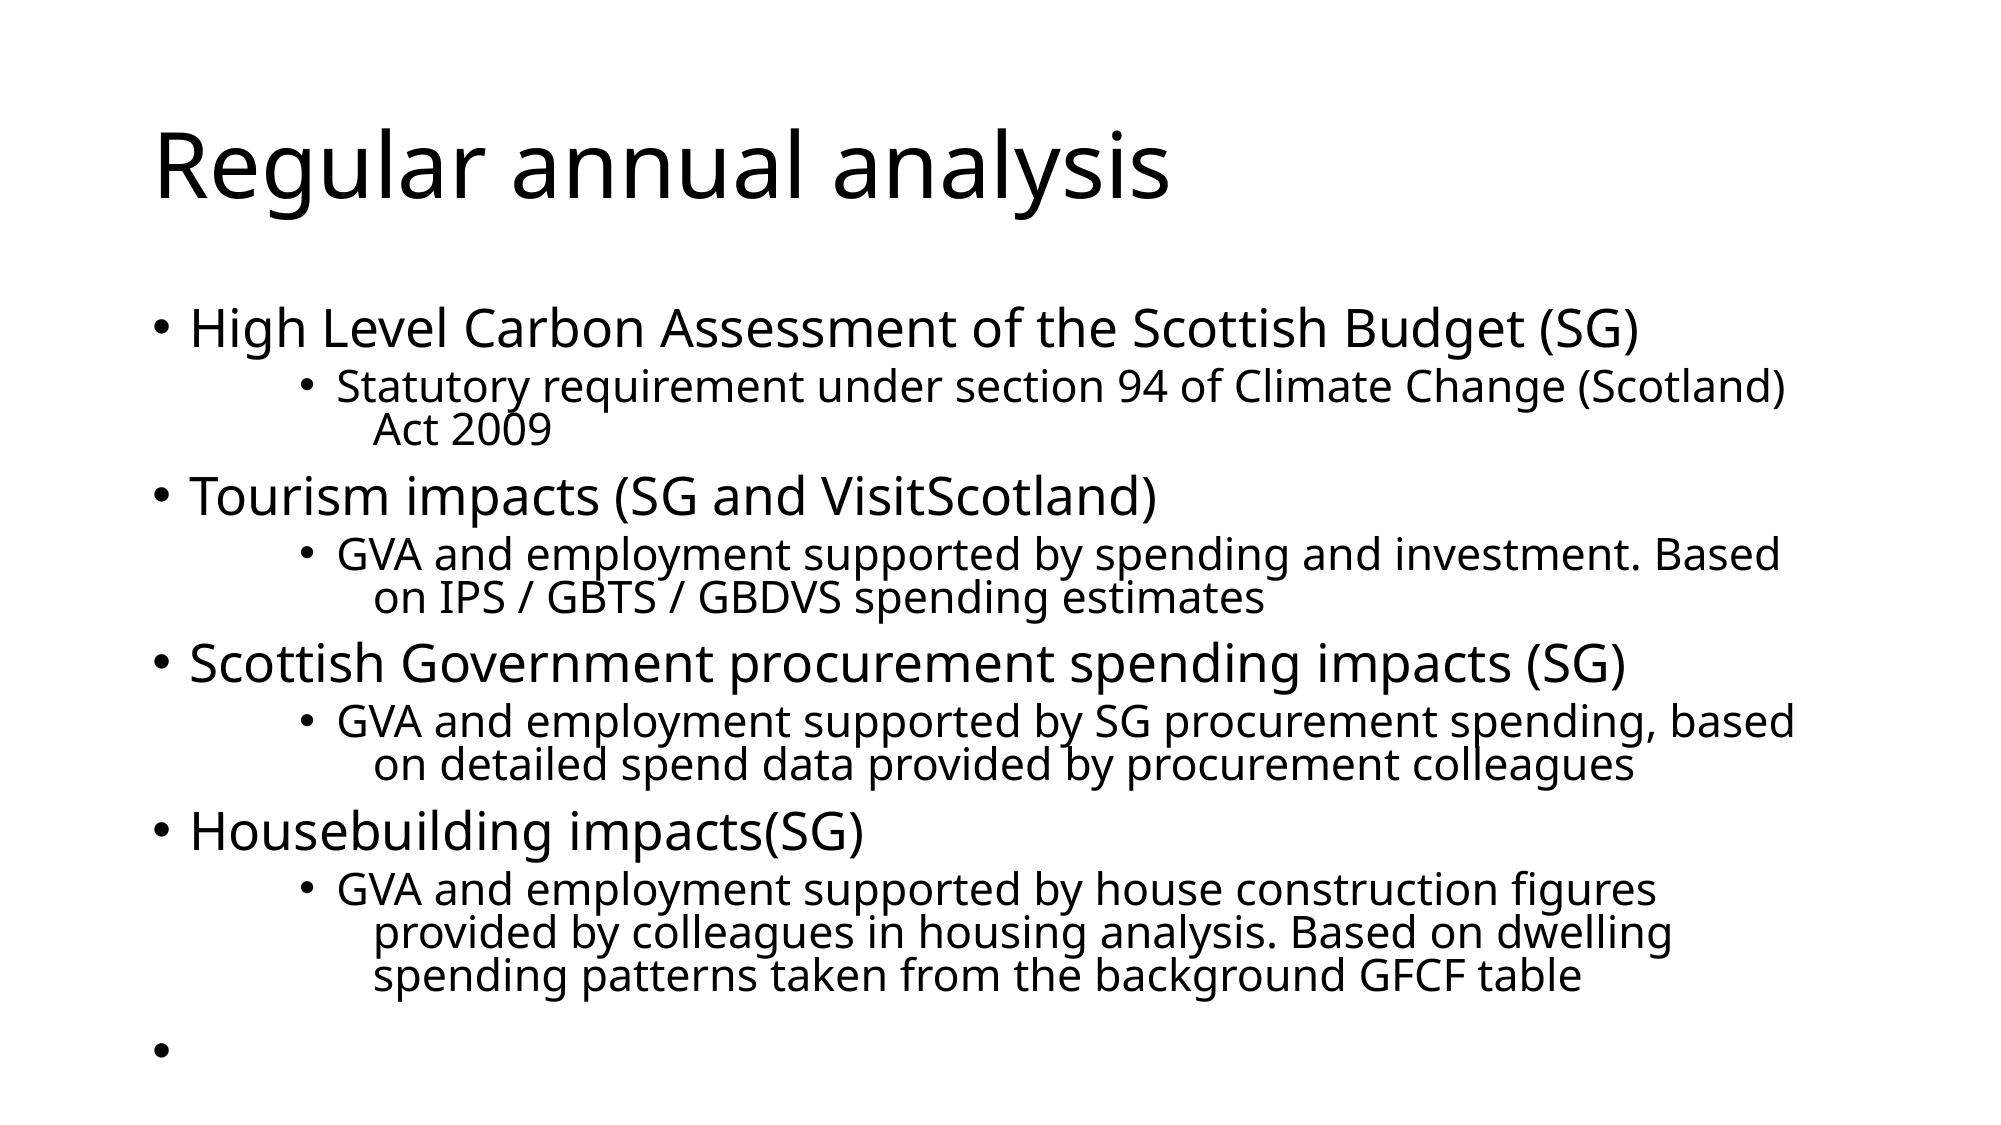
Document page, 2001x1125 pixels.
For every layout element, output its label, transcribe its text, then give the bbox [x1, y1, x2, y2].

list High Level Carbon Assessment of the Scottish Budget (SG) Statutory requirement under section 94 of Climate Change (Scotland) Act 2009 Tourism impacts (SG and VisitScotland) GVA and employment supported by spending and investment. Based on IPS / GBTS / GBDVS spending estimates Scottish Government procurement spending impacts (SG) GVA and employment supported by SG procurement spending, based on detailed spend data provided by procurement colleagues Housebuilding impacts(SG) GVA and employment supported by house construction figures provided by colleagues in housing analysis. Based on dwelling spending patterns taken from the background GFCF table [137, 299, 1863, 1014]
title Regular annual analysis [137, 59, 1863, 278]
